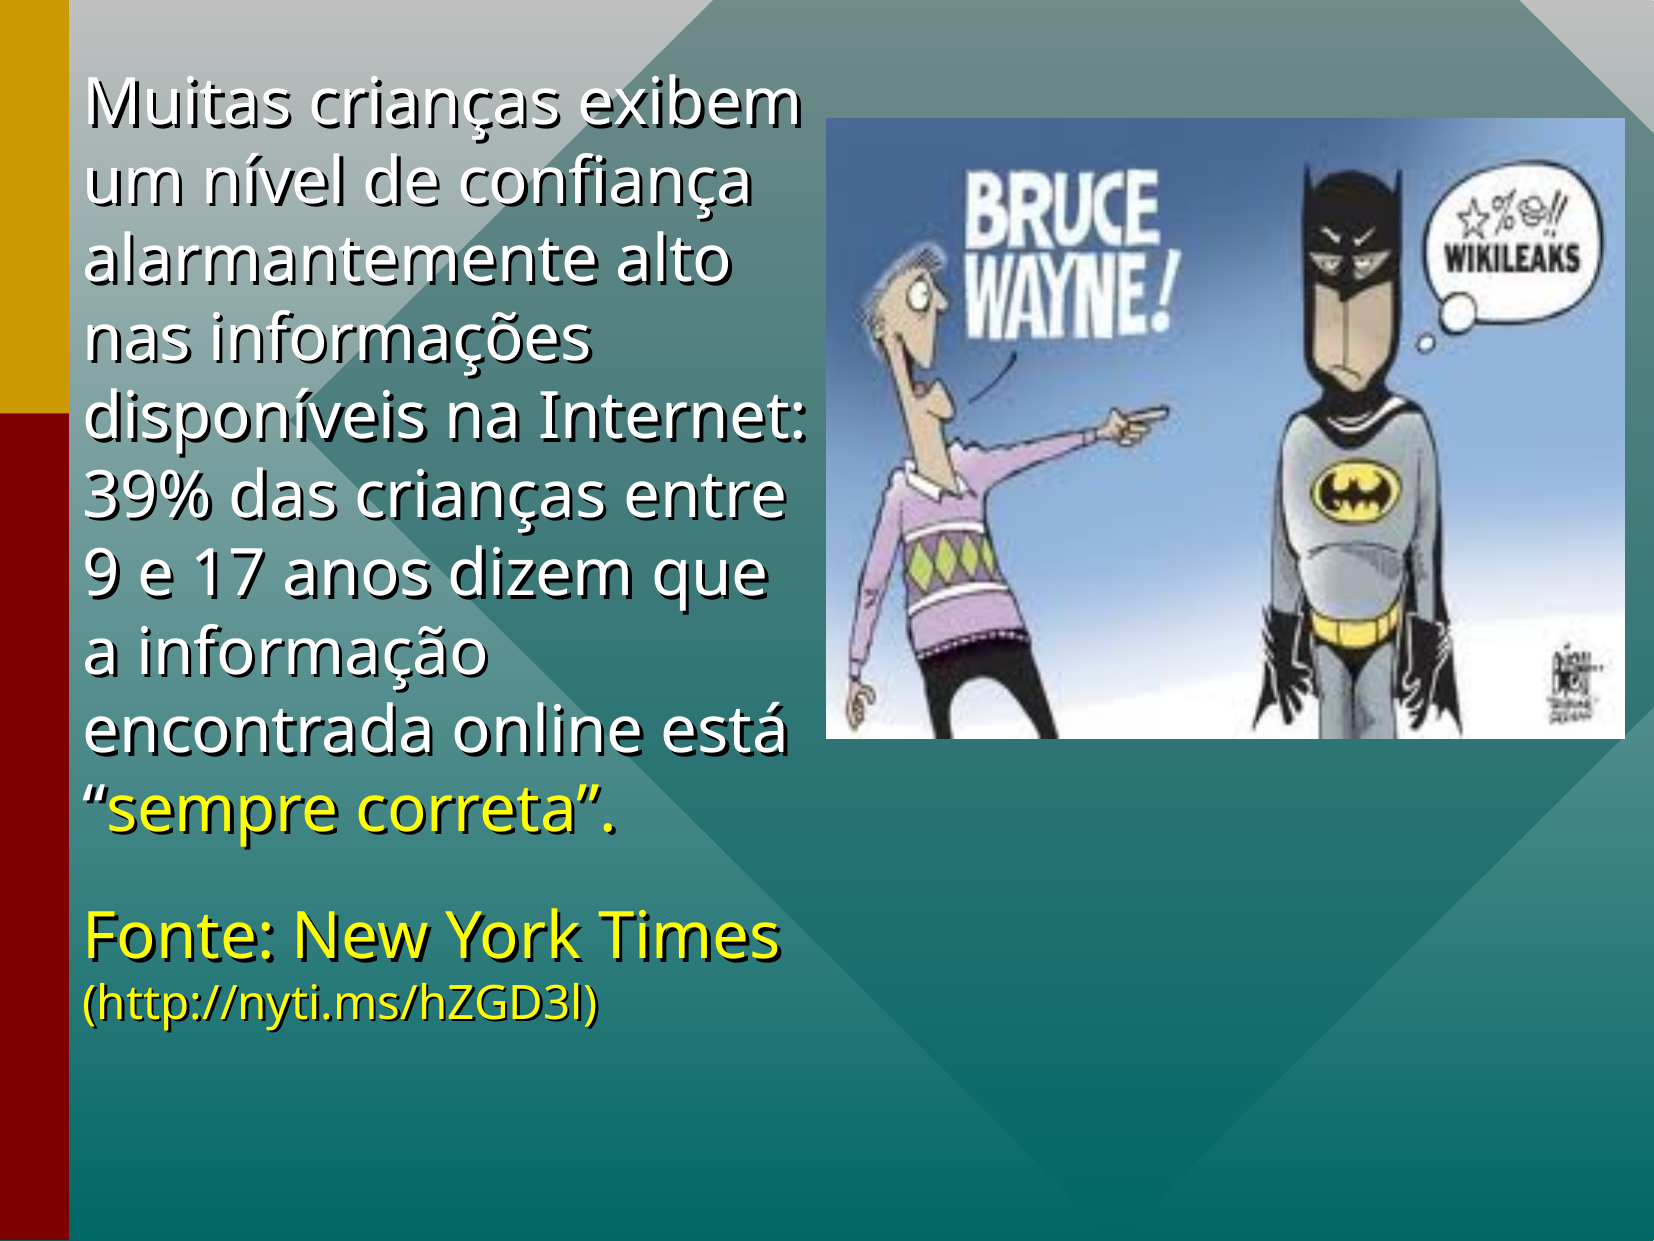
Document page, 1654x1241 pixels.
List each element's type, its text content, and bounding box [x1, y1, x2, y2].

list Muitas crianças exibem um nível de confiança alarmantemente alto nas informações disponíveis na Internet: 39% das crianças entre 9 e 17 anos dizem que a informação encontrada online está “sempre correta”. Fonte: New York Times (http://nyti.ms/hZGD3l) [82, 59, 809, 1109]
picture [826, 118, 1625, 739]
